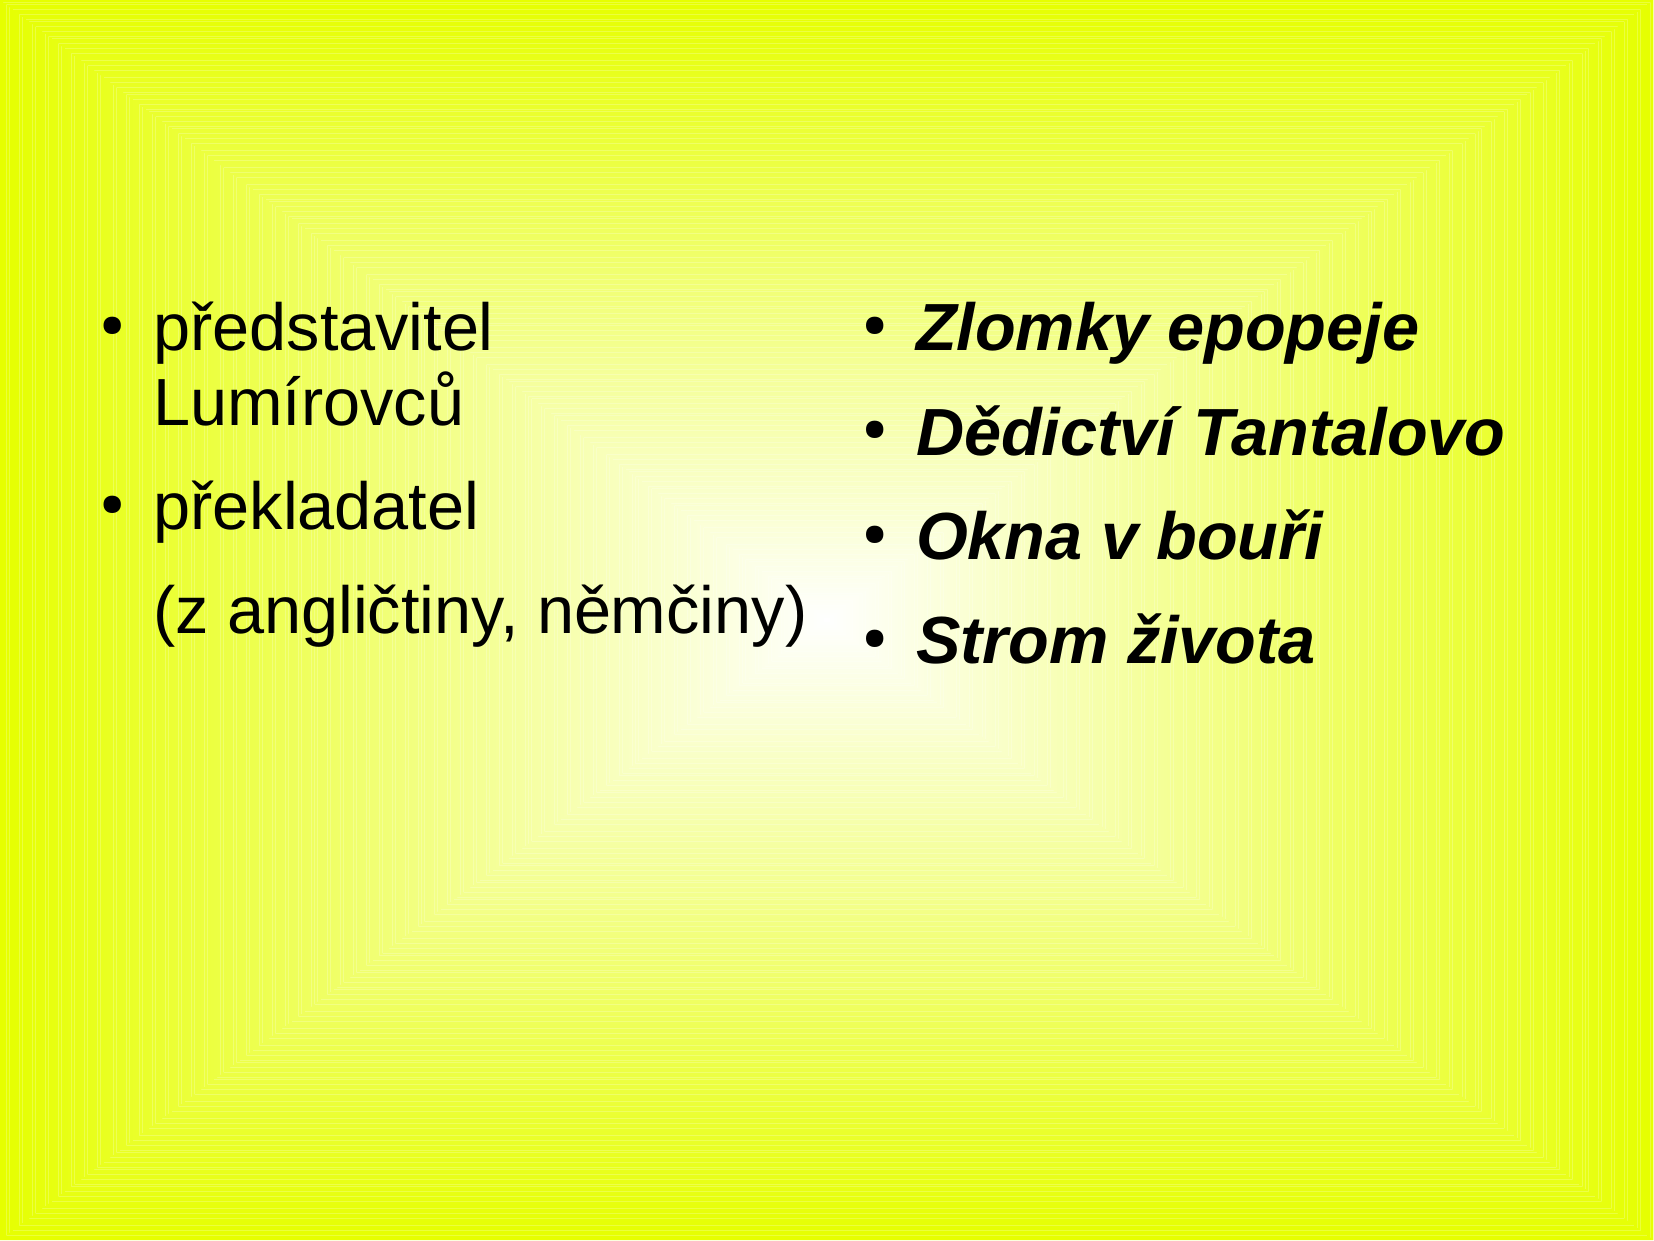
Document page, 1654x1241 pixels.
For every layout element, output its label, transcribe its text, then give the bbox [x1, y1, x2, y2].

list Zlomky epopeje Dědictví Tantalovo Okna v bouři Strom života [845, 290, 1572, 1109]
list představitel Lumírovců překladatel (z angličtiny, němčiny) [82, 290, 809, 1109]
